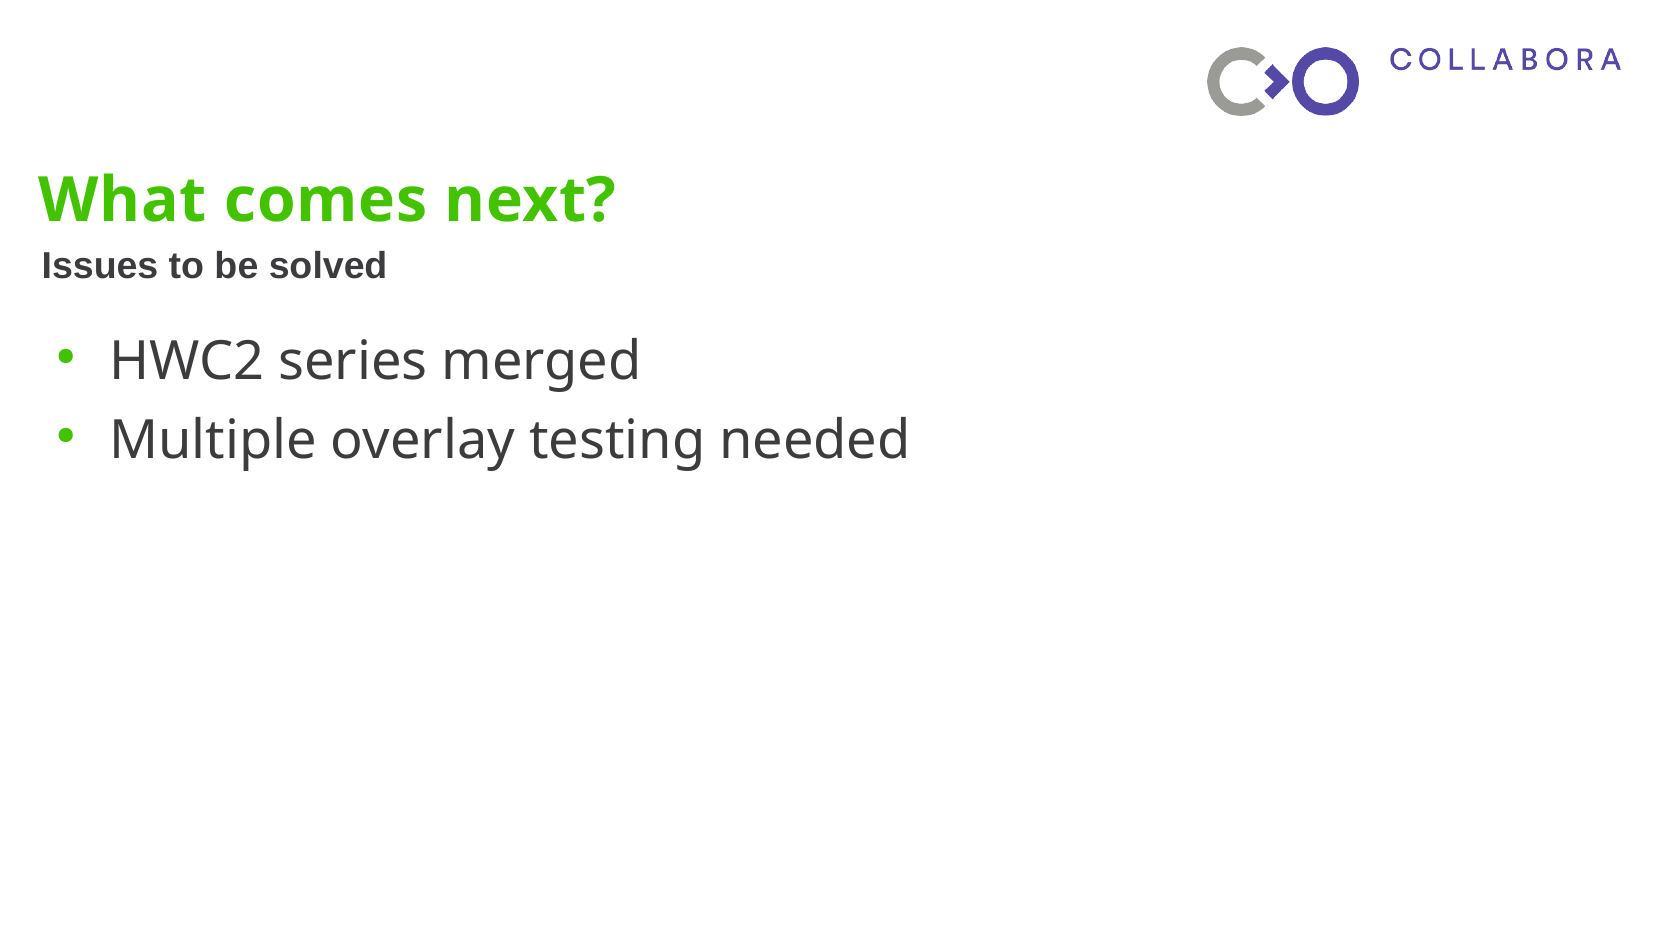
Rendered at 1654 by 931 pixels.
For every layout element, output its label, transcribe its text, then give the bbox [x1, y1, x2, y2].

text_box Issues to be solved [41, 240, 1614, 290]
list HWC2 series merged Multiple overlay testing needed [38, 325, 1614, 581]
picture [1207, 47, 1621, 116]
title What comes next? [38, 159, 1614, 216]
